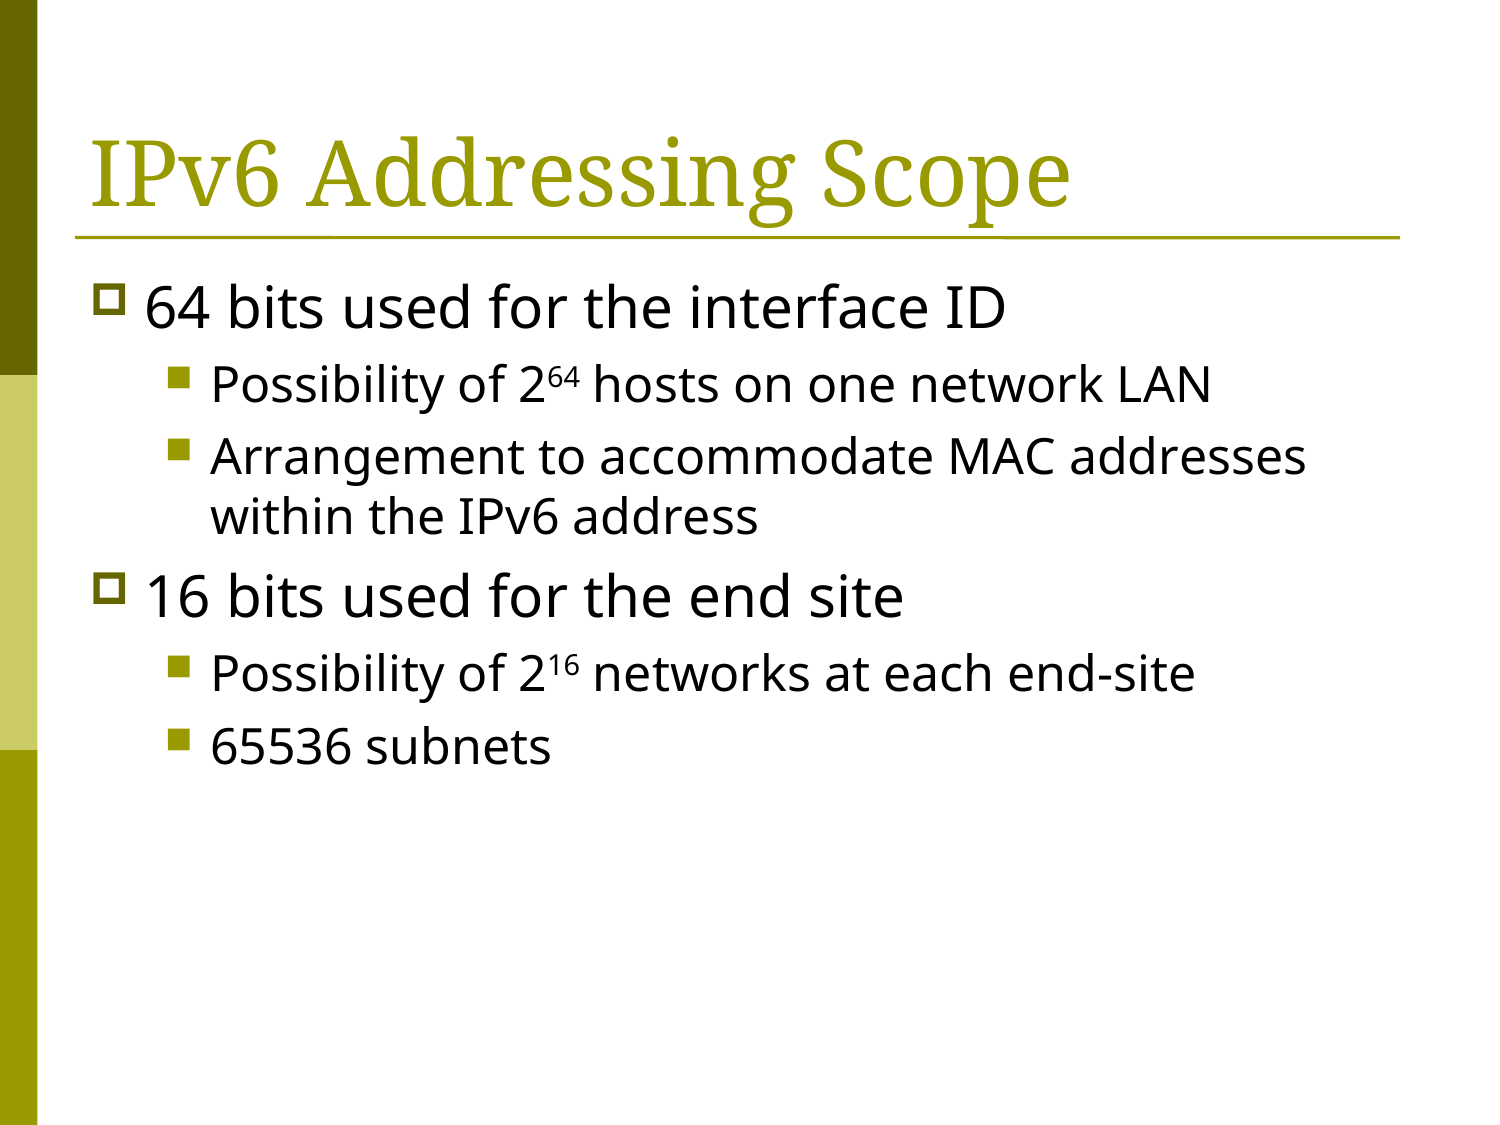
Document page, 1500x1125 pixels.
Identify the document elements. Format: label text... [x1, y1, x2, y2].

title IPv6 Addressing Scope [75, 45, 1426, 233]
list 64 bits used for the interface ID Possibility of 264 hosts on one network LAN Arrangement to accommodate MAC addresses within the IPv6 address 16 bits used for the end site Possibility of 216 networks at each end-site 65536 subnets [75, 262, 1426, 1006]
